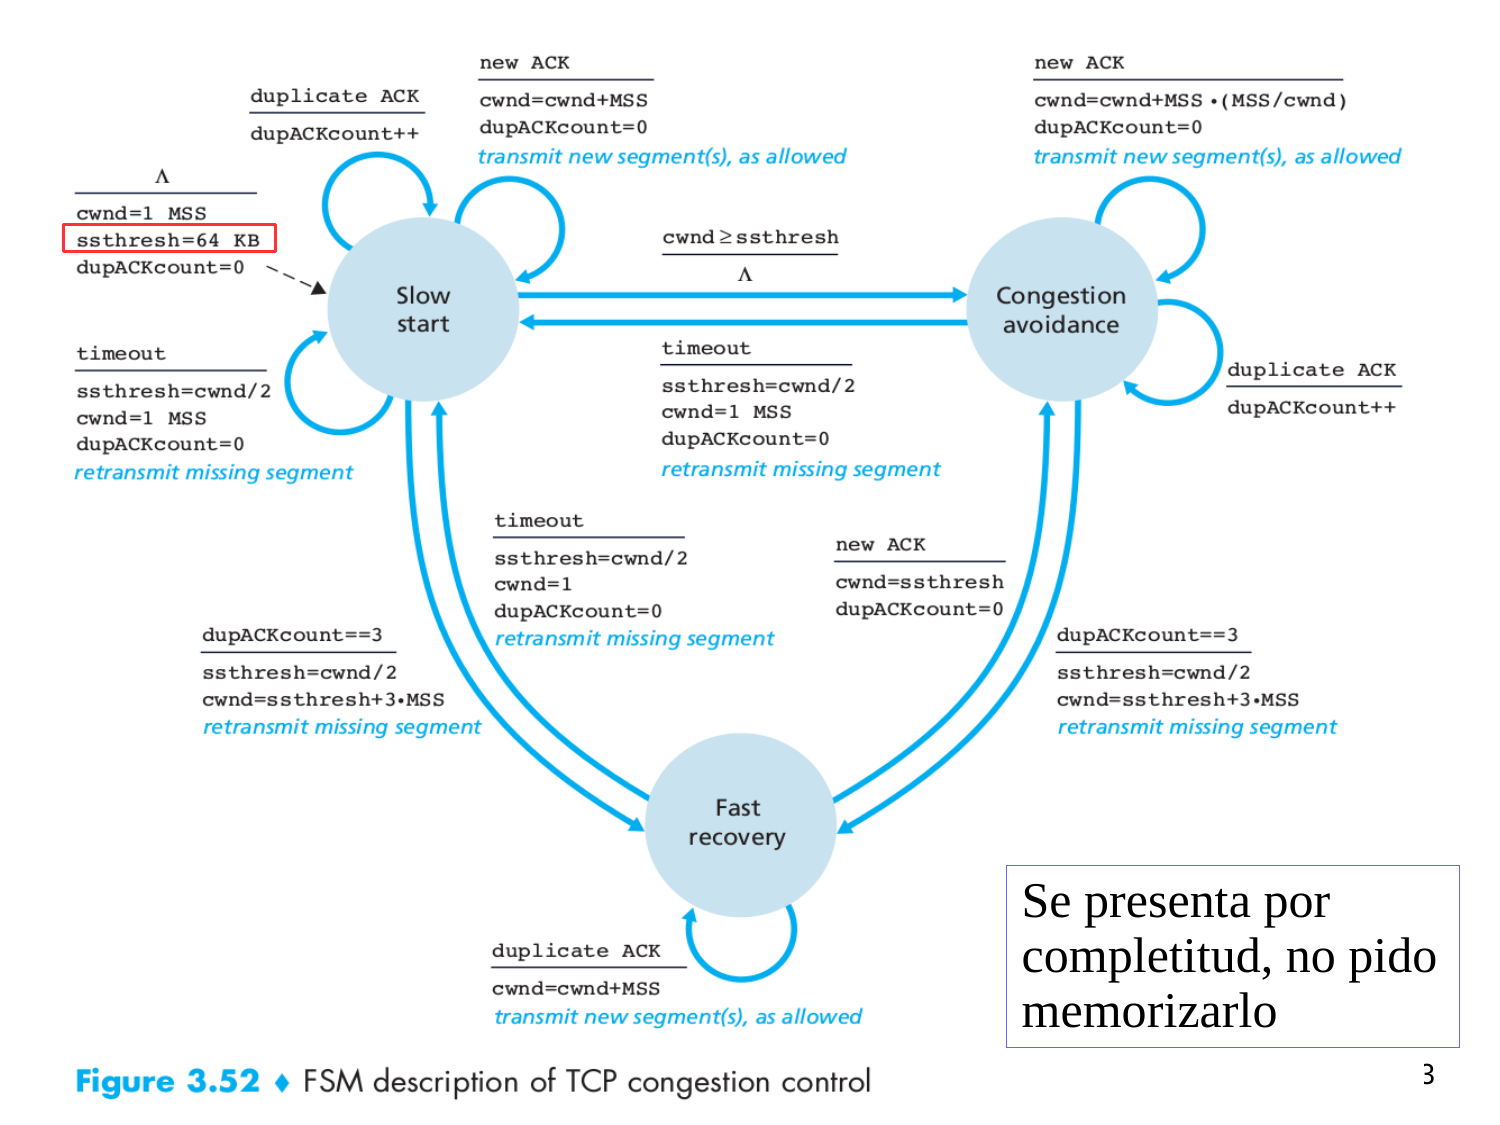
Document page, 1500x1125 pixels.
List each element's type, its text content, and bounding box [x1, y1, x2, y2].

picture [55, 46, 1424, 1111]
text_box Se presenta por completitud, no pido memorizarlo [1006, 865, 1460, 1048]
